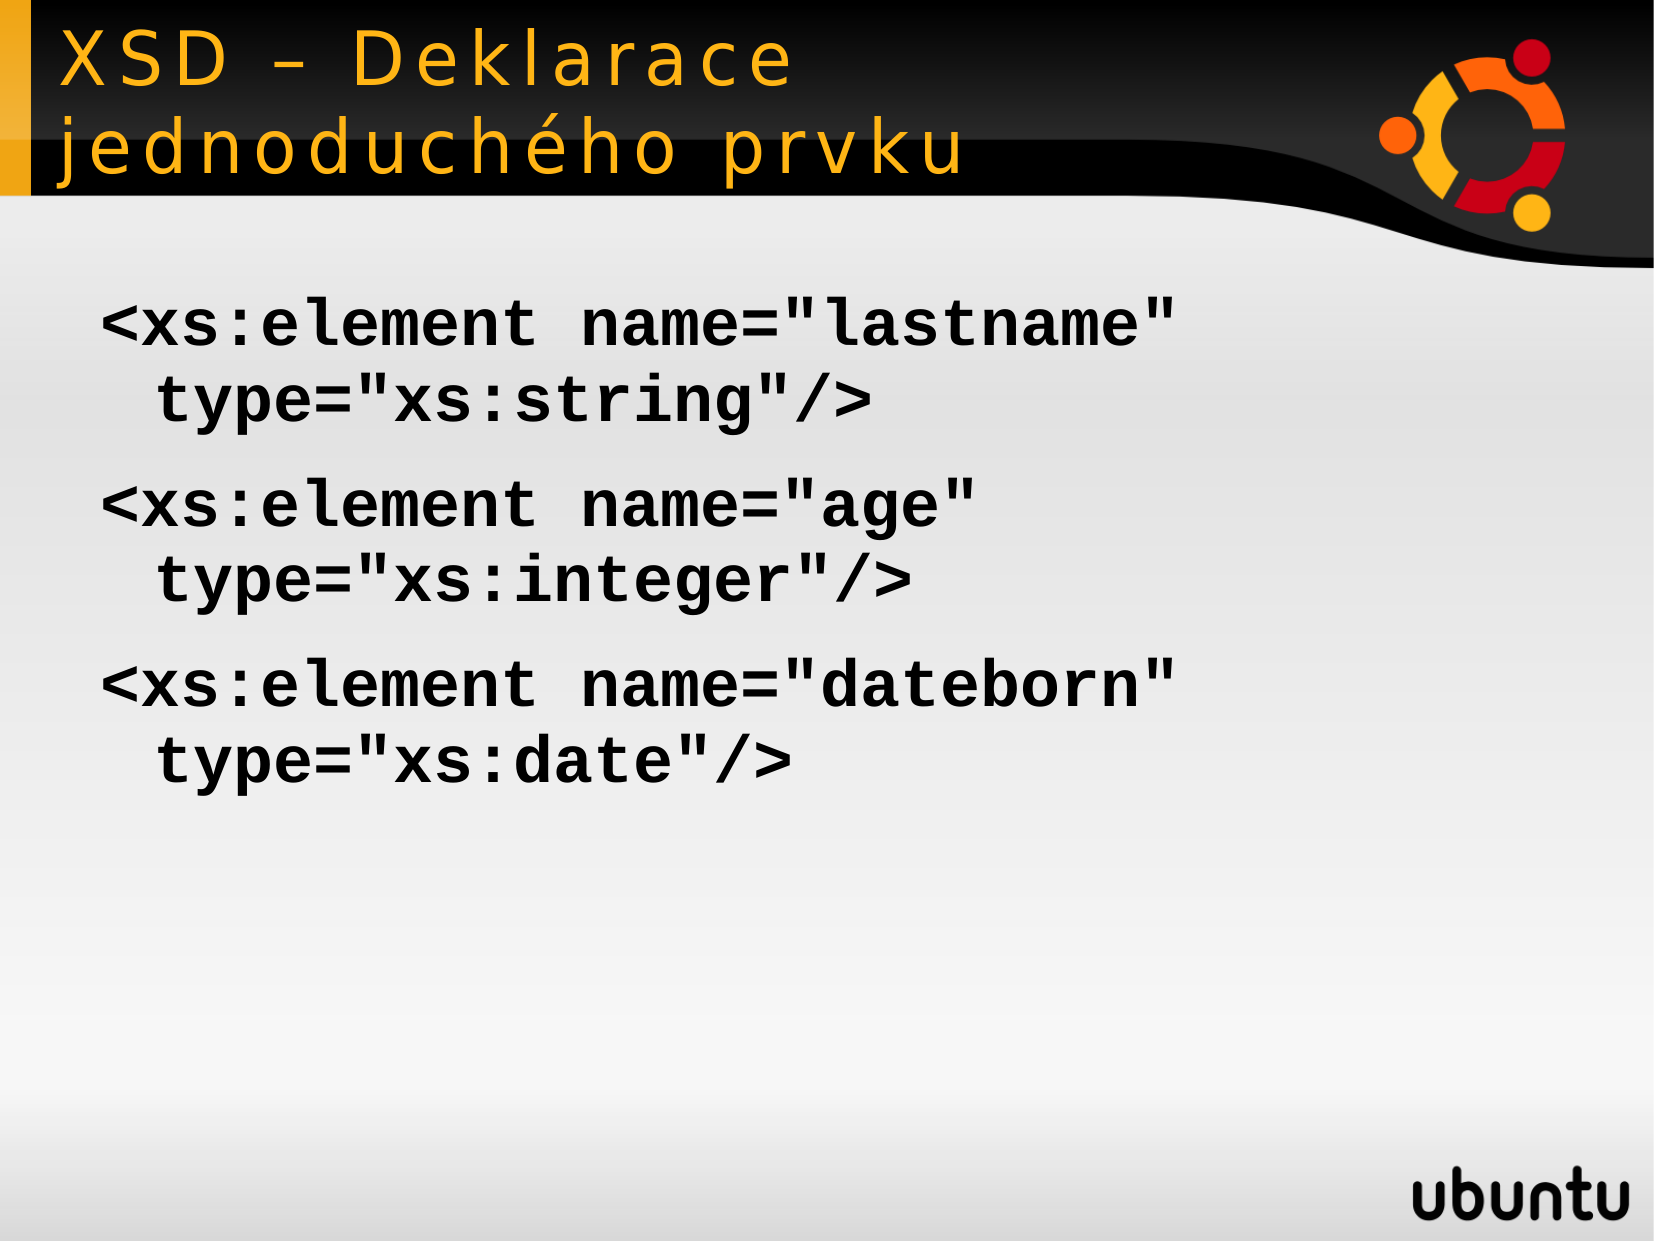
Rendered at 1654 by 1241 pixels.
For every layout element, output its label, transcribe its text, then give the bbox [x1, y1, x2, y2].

list <xs:element name="lastname" type="xs:string"/> <xs:element name="age" type="xs:integer"/> <xs:element name="dateborn" type="xs:date"/> [82, 290, 1571, 1109]
picture [0, 0, 1654, 1241]
title XSD – Deklarace jednoduchého prvku [59, 16, 1270, 191]
